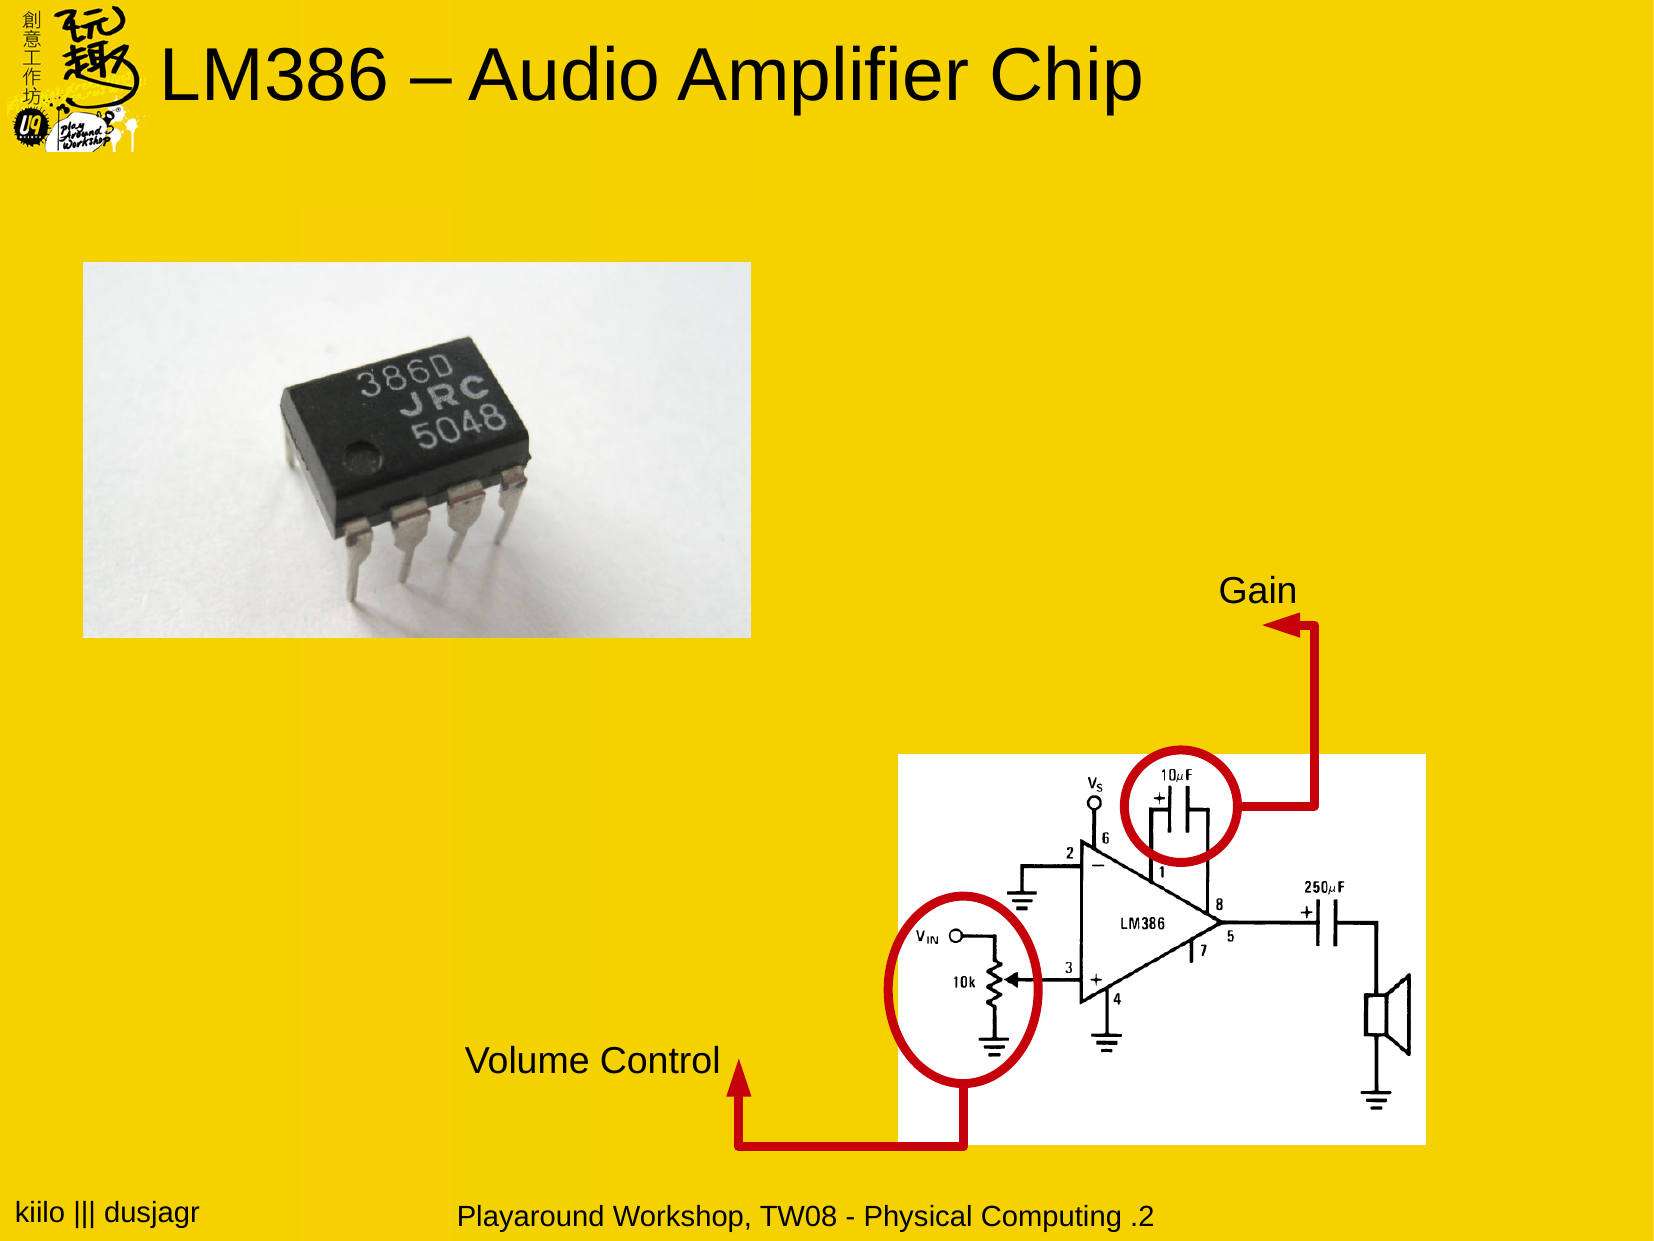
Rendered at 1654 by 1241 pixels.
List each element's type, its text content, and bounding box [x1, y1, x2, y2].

text_box Volume Control [450, 1032, 736, 1094]
picture [0, 0, 1654, 1241]
title LM386 – Audio Amplifier Chip [159, 7, 1627, 143]
text_box Gain [1203, 562, 1313, 624]
